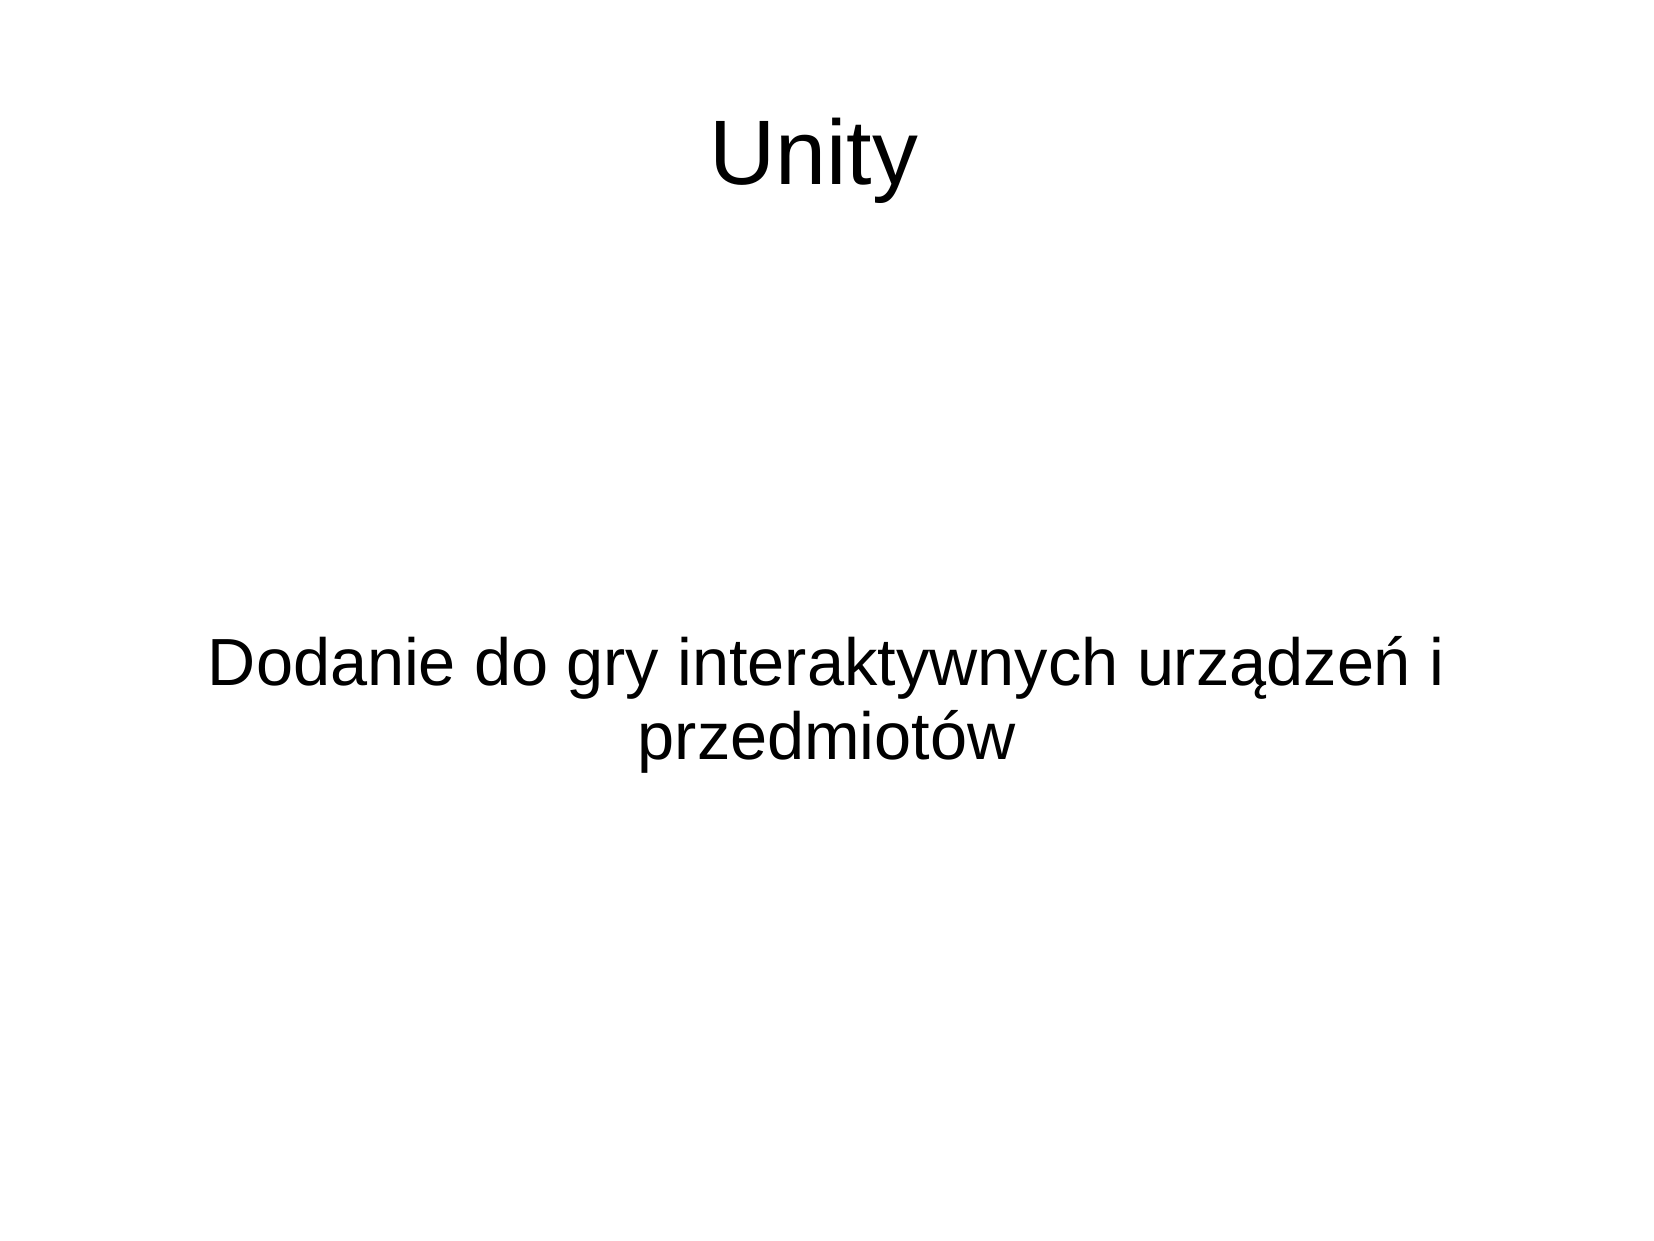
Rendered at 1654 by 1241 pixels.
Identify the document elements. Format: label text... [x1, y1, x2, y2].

subtitle Dodanie do gry interaktywnych urządzeń i przedmiotów [82, 290, 1571, 1109]
title Unity [82, 49, 1571, 257]
